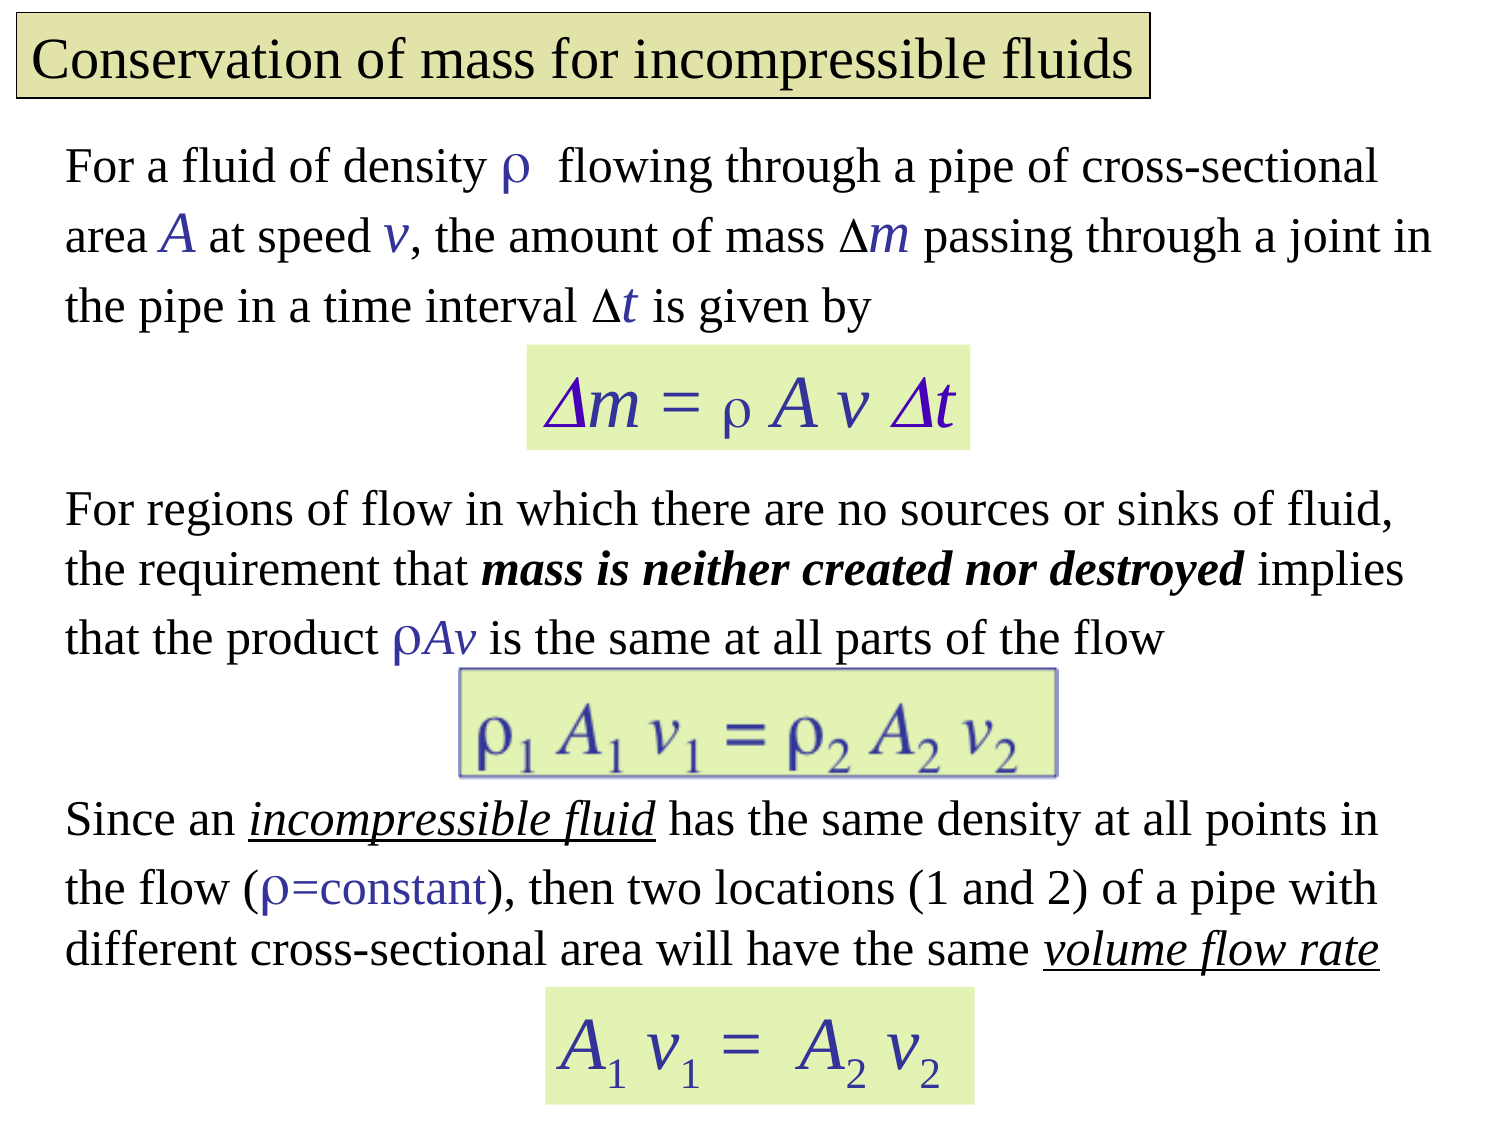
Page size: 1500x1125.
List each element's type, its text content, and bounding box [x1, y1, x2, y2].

picture [458, 666, 1059, 786]
text_box Conservation of mass for incompressible fluids [16, 12, 1151, 98]
text_box A1 v1 = A2 v2 [545, 986, 975, 1105]
text_box Δm = ρ A v Δt [526, 344, 971, 451]
text_box For a fluid of density ρ flowing through a pipe of cross-sectional area A at speed v, the amount of mass Δm passing through a joint in the pipe in a time interval Δt is given by For regions of flow in which there are no sources or sinks of fluid, the requirement that mass is neither created nor destroyed implies that the product ρAv is the same at all parts of the flow Since an incompressible fluid has the same density at all points in the flow (ρ=constant), then two locations (1 and 2) of a pipe with different cross-sectional area will have the same volume flow rate [50, 116, 1463, 984]
